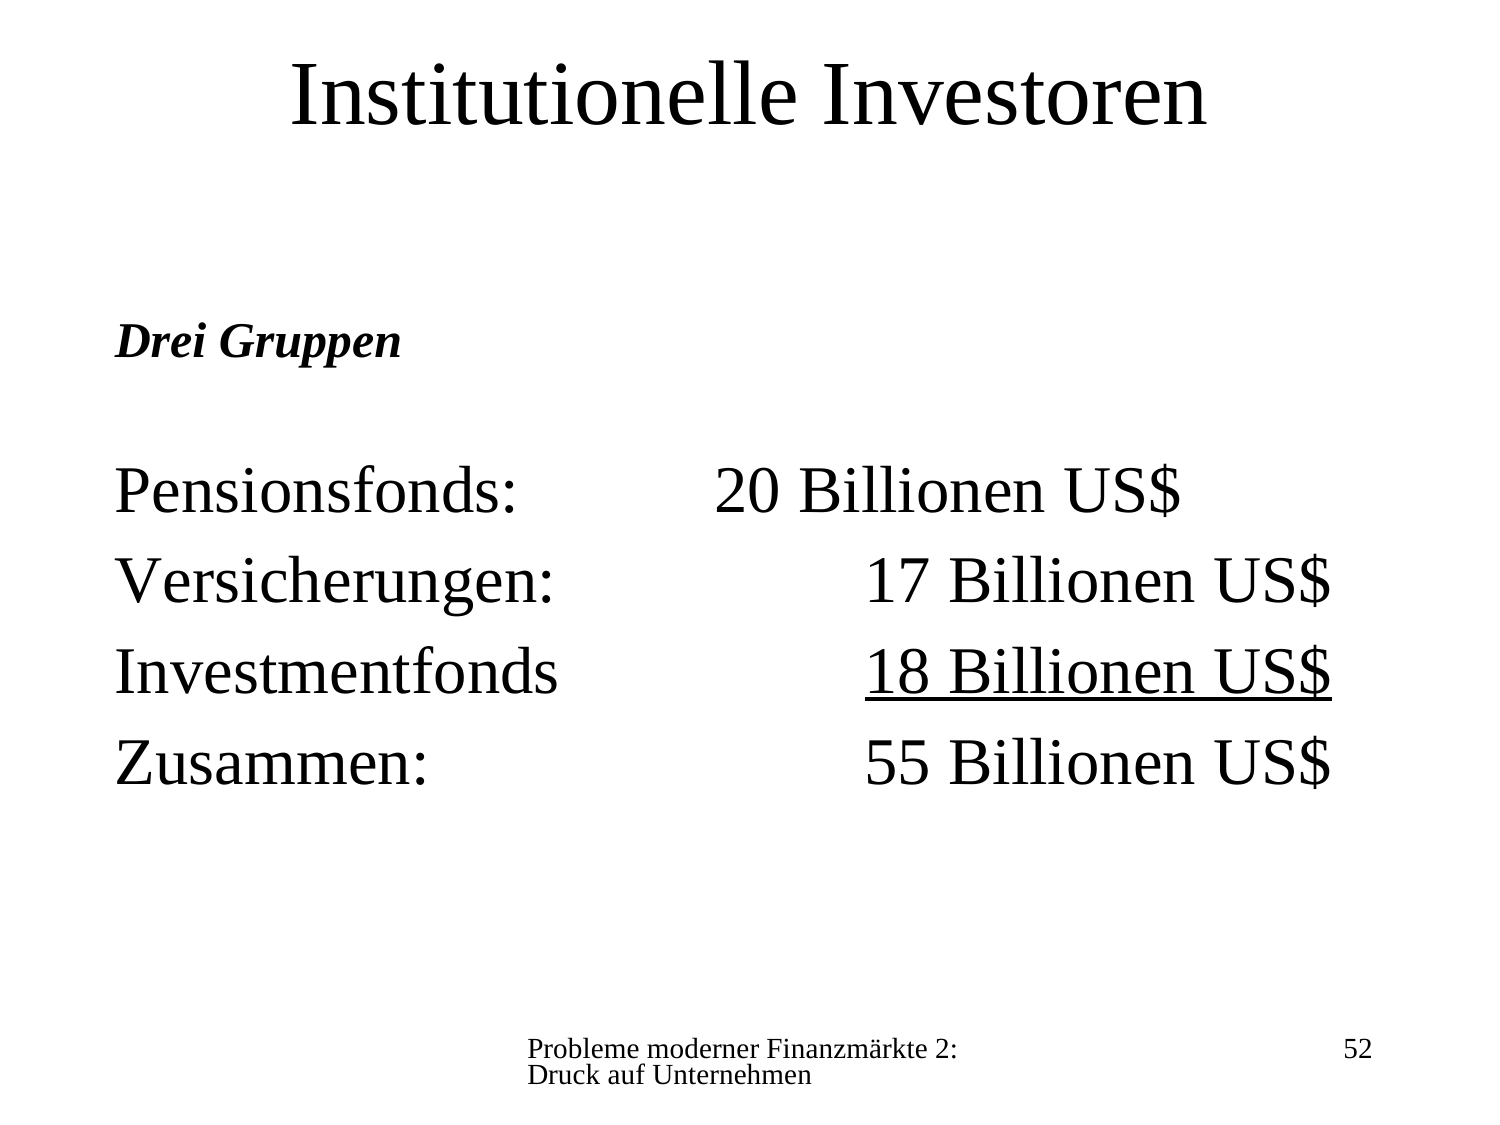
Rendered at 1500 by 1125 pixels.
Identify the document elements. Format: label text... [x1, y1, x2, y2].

text_box Drei Gruppen Pensionsfonds: 20 Billionen US$ Versicherungen: 17 Billionen US$ Investmentfonds 18 Billionen US$ Zusammen: 55 Billionen US$ [99, 237, 1375, 913]
text_box Institutionelle Investoren [112, 0, 1388, 188]
